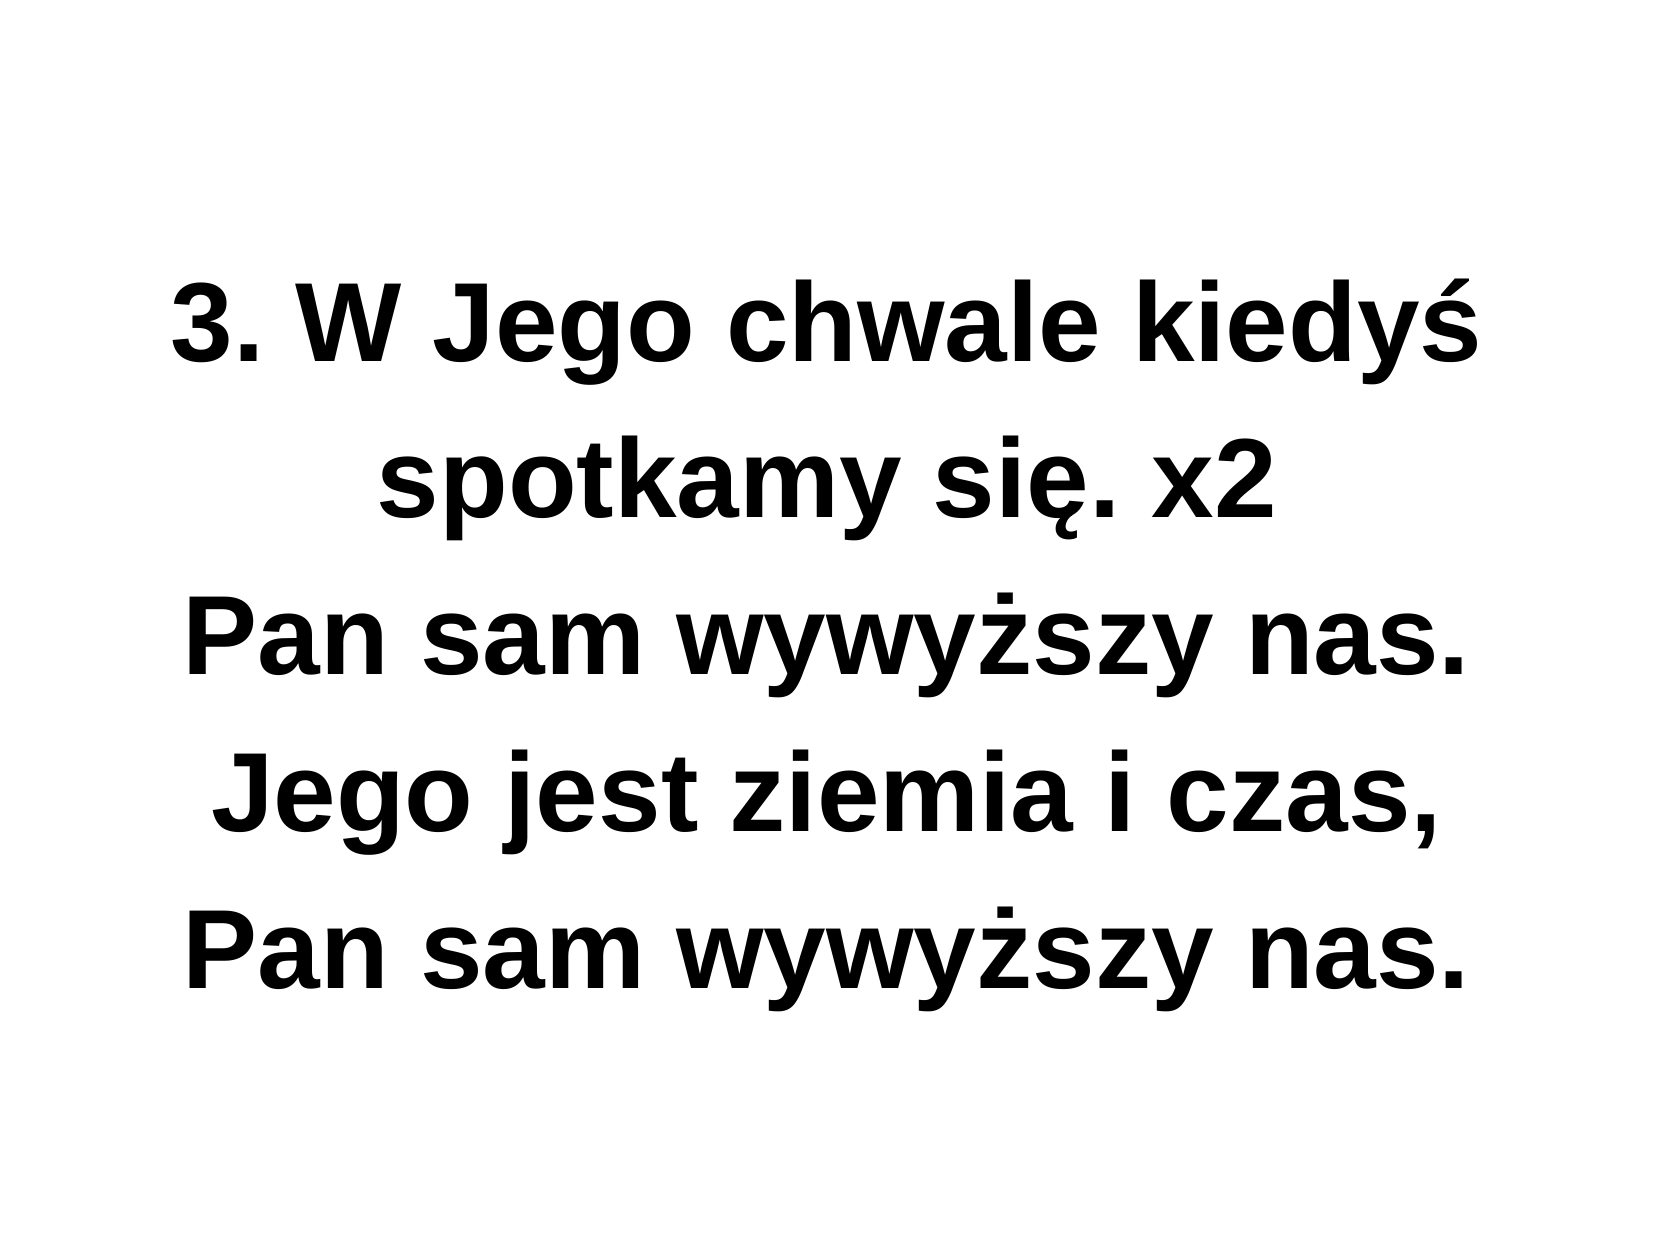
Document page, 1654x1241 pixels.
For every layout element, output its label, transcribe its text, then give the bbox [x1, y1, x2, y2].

subtitle 3. W Jego chwale kiedyś spotkamy się. x2 Pan sam wywyższy nas. Jego jest ziemia i czas, Pan sam wywyższy nas. [0, 0, 1654, 1241]
